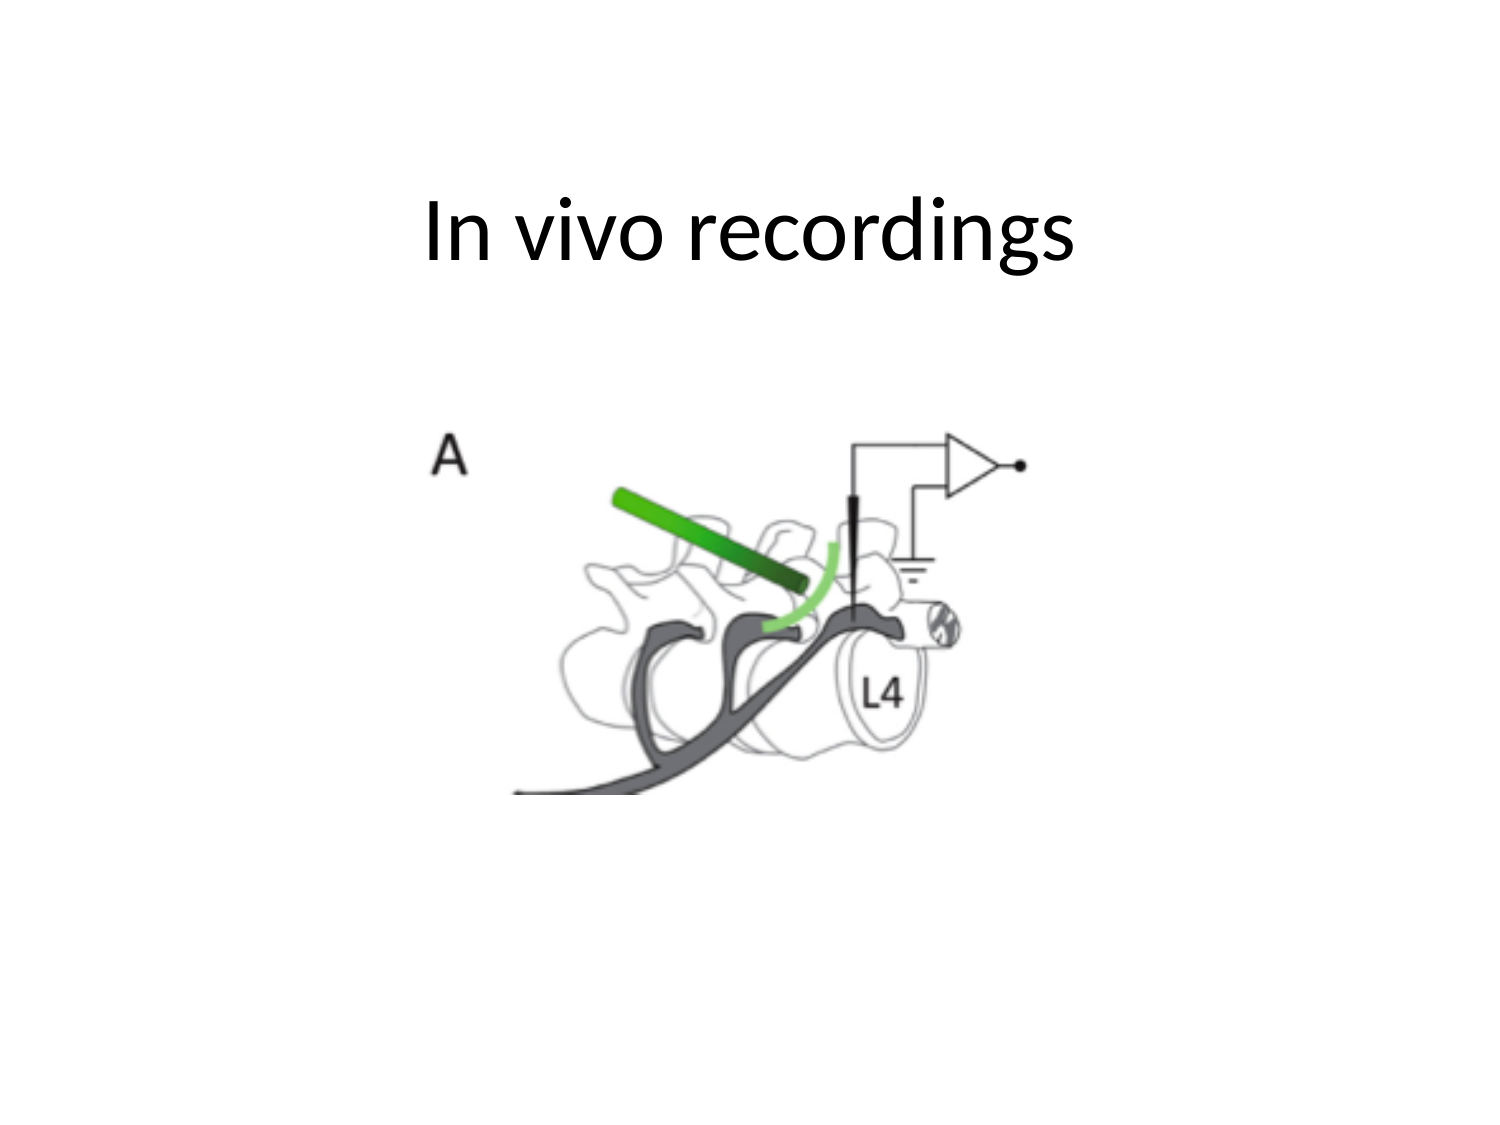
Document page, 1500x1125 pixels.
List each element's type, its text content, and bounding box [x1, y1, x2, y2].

title In vivo recordings [103, 141, 1397, 306]
picture [413, 409, 1057, 795]
